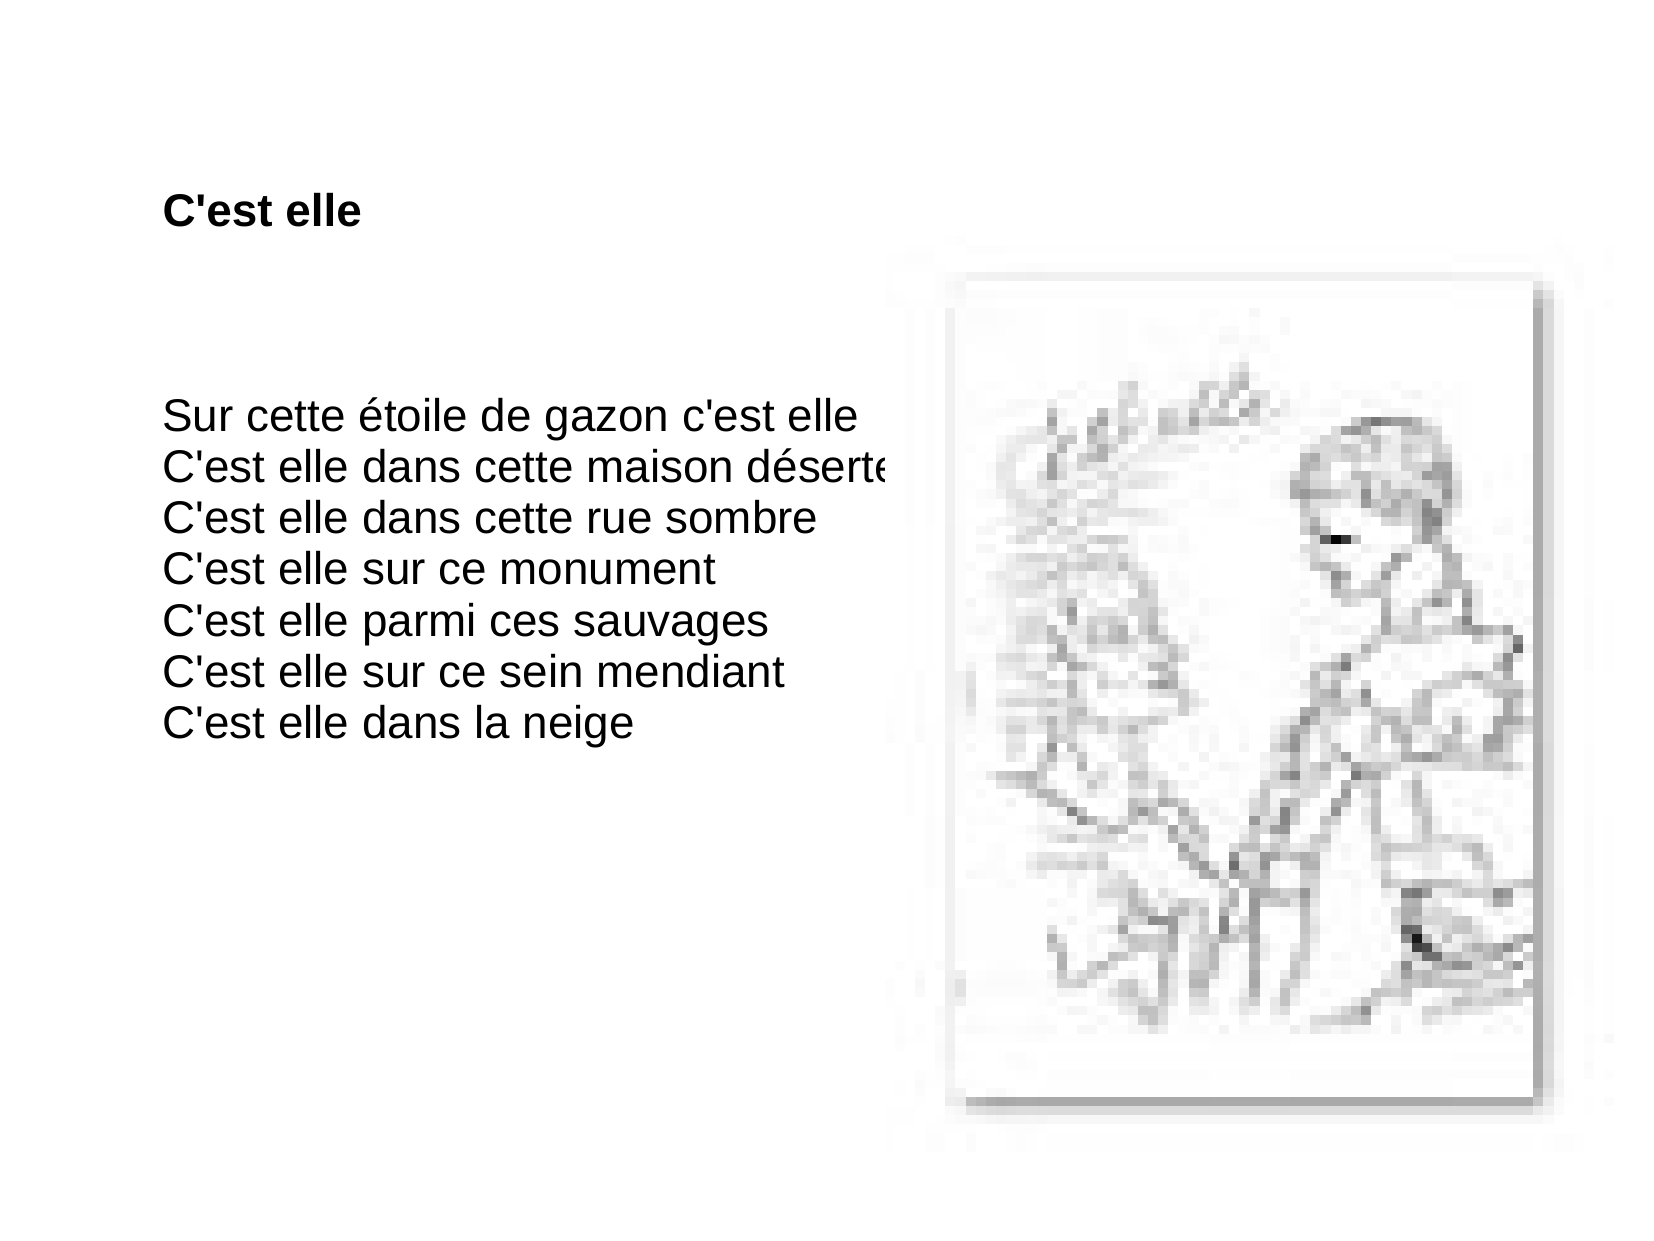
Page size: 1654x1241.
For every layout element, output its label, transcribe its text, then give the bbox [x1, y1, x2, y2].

picture [885, 236, 1625, 1152]
text_box C'est elle Sur cette étoile de gazon c'est elle C'est elle dans cette maison déserte C'est elle dans cette rue sombre C'est elle sur ce monument C'est elle parmi ces sauvages C'est elle sur ce sein mendiant C'est elle dans la neige [147, 177, 1536, 1111]
